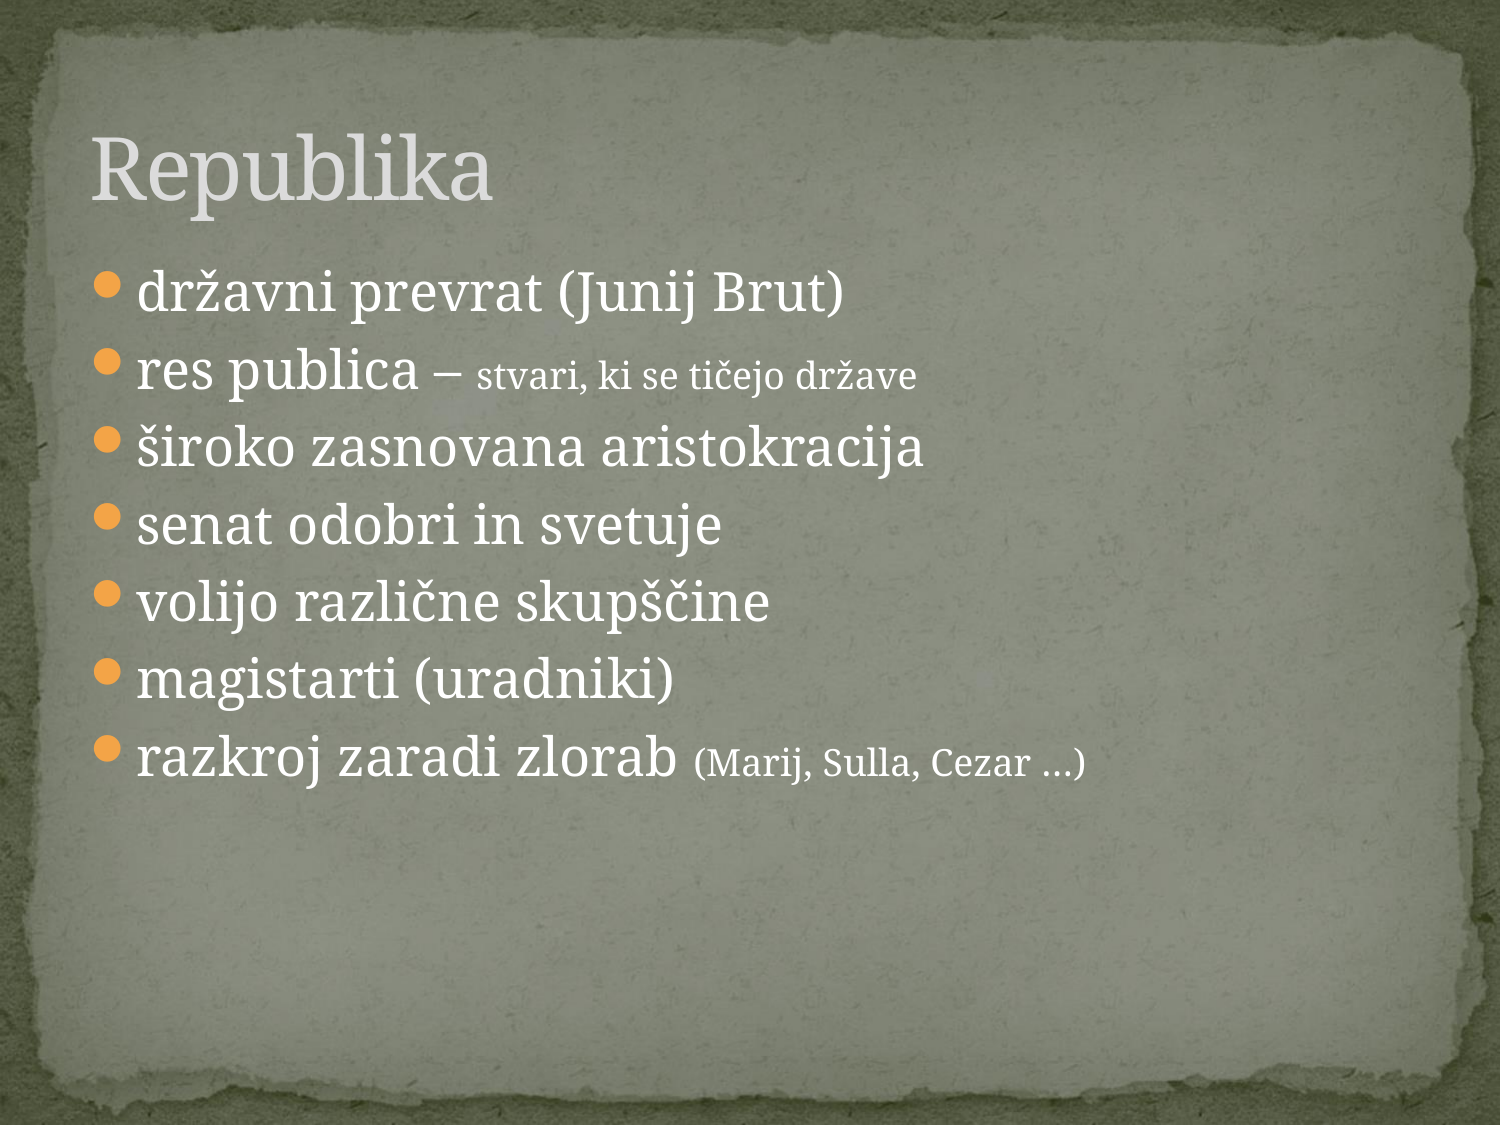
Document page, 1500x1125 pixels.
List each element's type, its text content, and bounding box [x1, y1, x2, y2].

title Republika [75, 24, 1425, 225]
picture [0, 0, 1500, 1125]
list državni prevrat (Junij Brut) res publica – stvari, ki se tičejo države široko zasnovana aristokracija senat odobri in svetuje volijo različne skupščine magistarti (uradniki) razkroj zaradi zlorab (Marij, Sulla, Cezar …) [75, 249, 1425, 1000]
